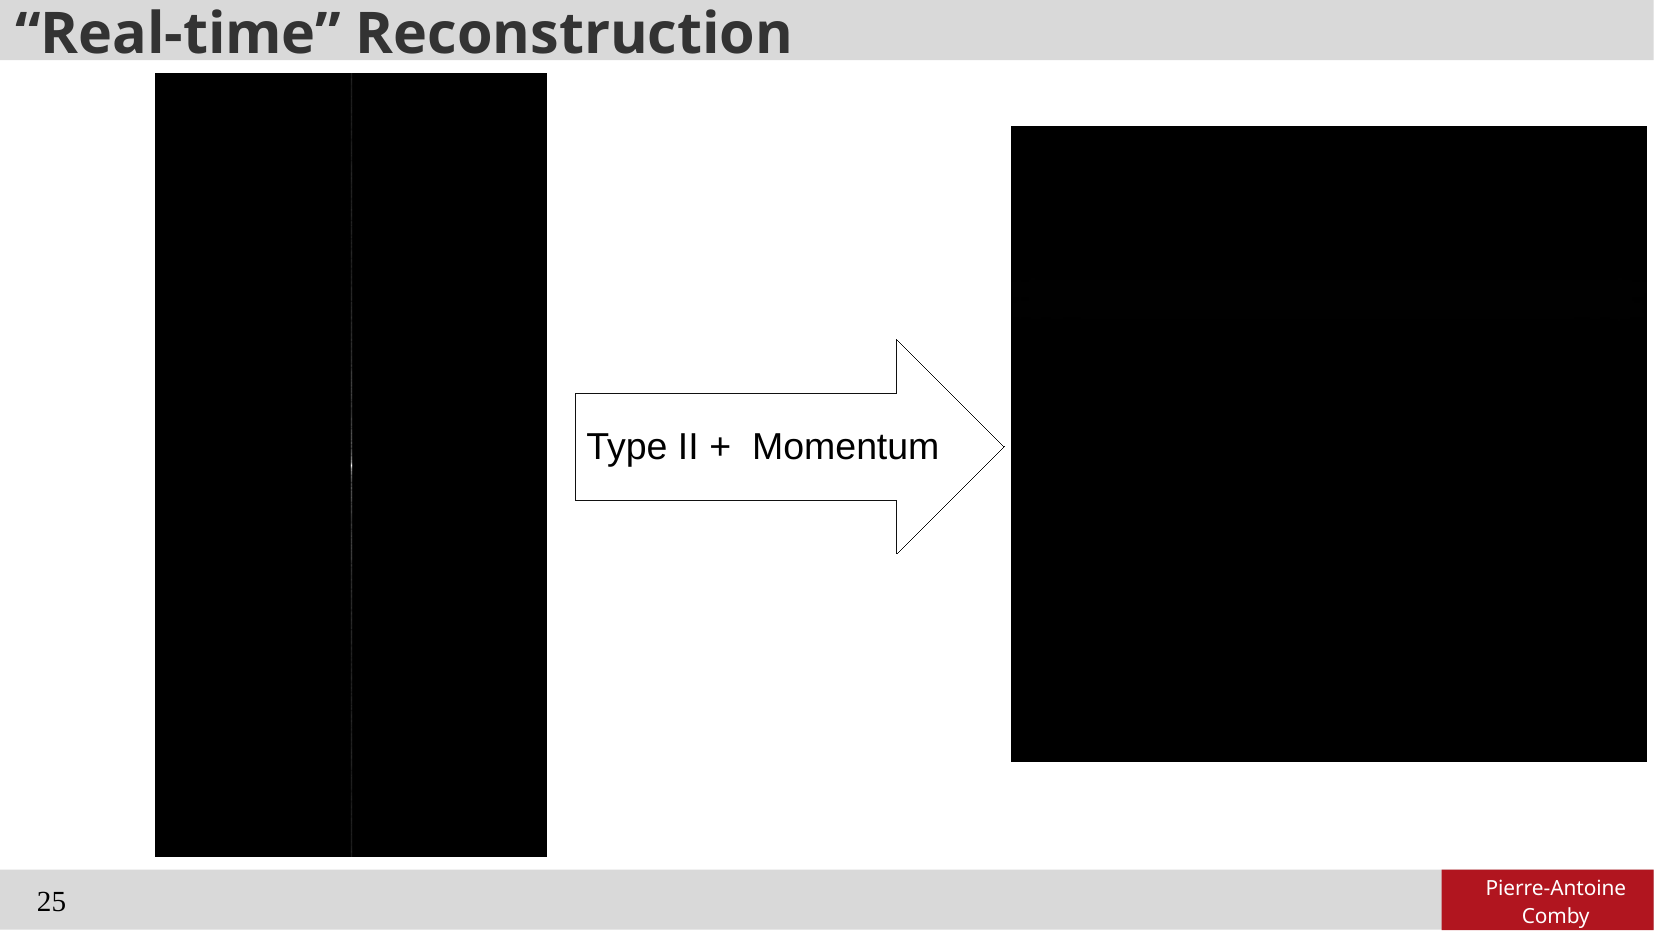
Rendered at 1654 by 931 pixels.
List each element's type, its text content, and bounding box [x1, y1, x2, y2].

title “Real-time” Reconstruction [15, 0, 1504, 66]
picture [1011, 126, 1647, 762]
picture [155, 73, 547, 857]
text_box Type II + Momentum [575, 339, 1005, 554]
